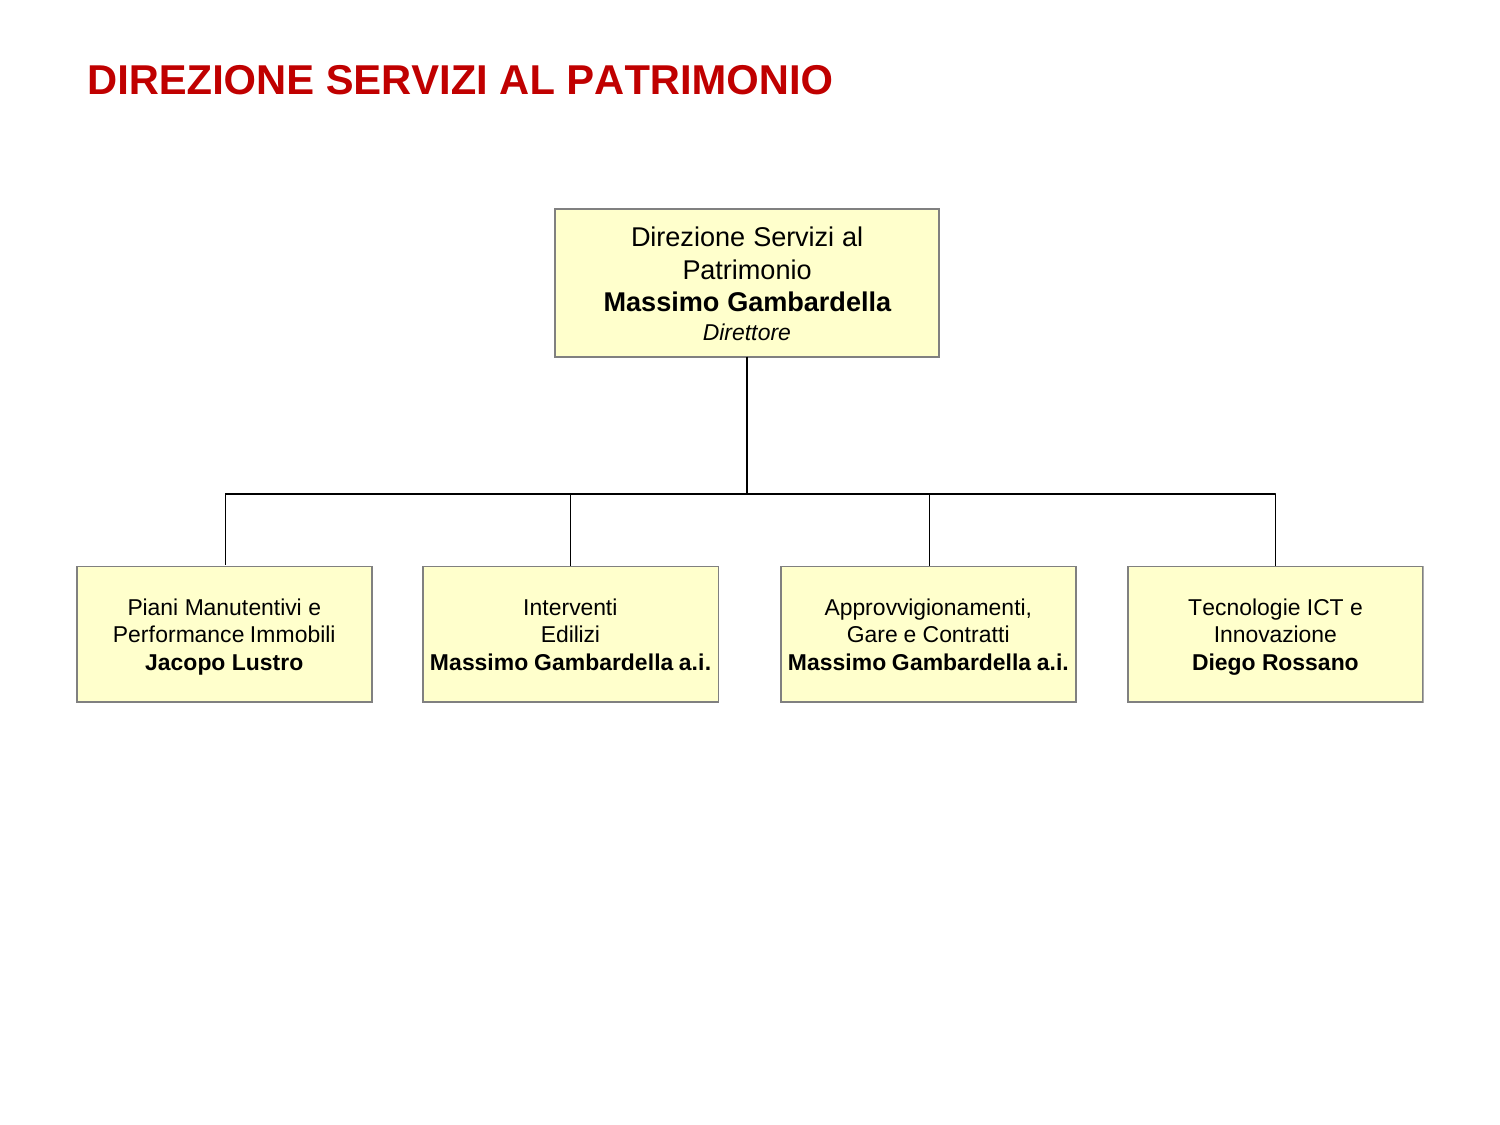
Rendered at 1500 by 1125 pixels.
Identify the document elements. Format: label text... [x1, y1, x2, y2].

text_box DIREZIONE SERVIZI AL PATRIMONIO [72, 45, 1424, 128]
picture [76, 208, 1424, 703]
